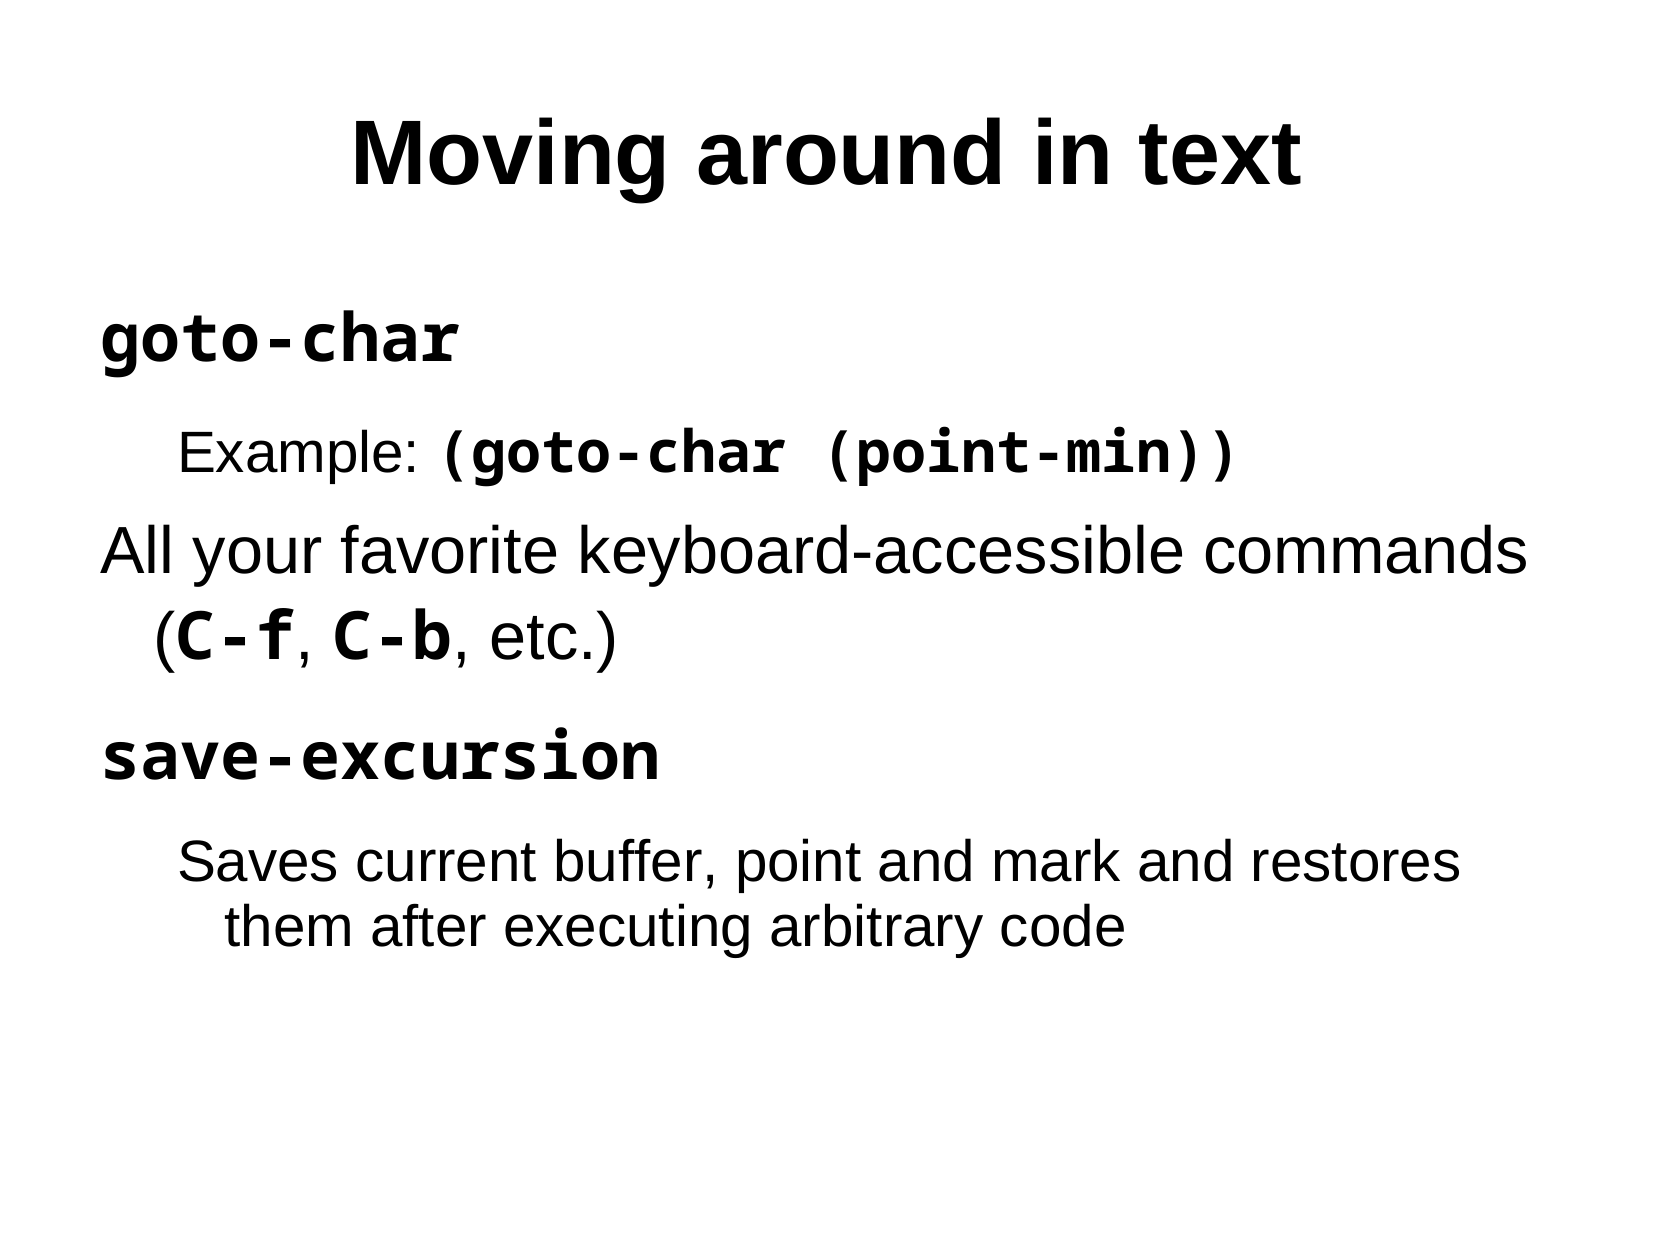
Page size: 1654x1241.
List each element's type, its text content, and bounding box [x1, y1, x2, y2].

list goto-char Example: (goto-char (point-min)) All your favorite keyboard-accessible commands (C-f, C-b, etc.) save-excursion Saves current buffer, point and mark and restores them after executing arbitrary code [82, 290, 1571, 1094]
title Moving around in text [82, 56, 1571, 250]
